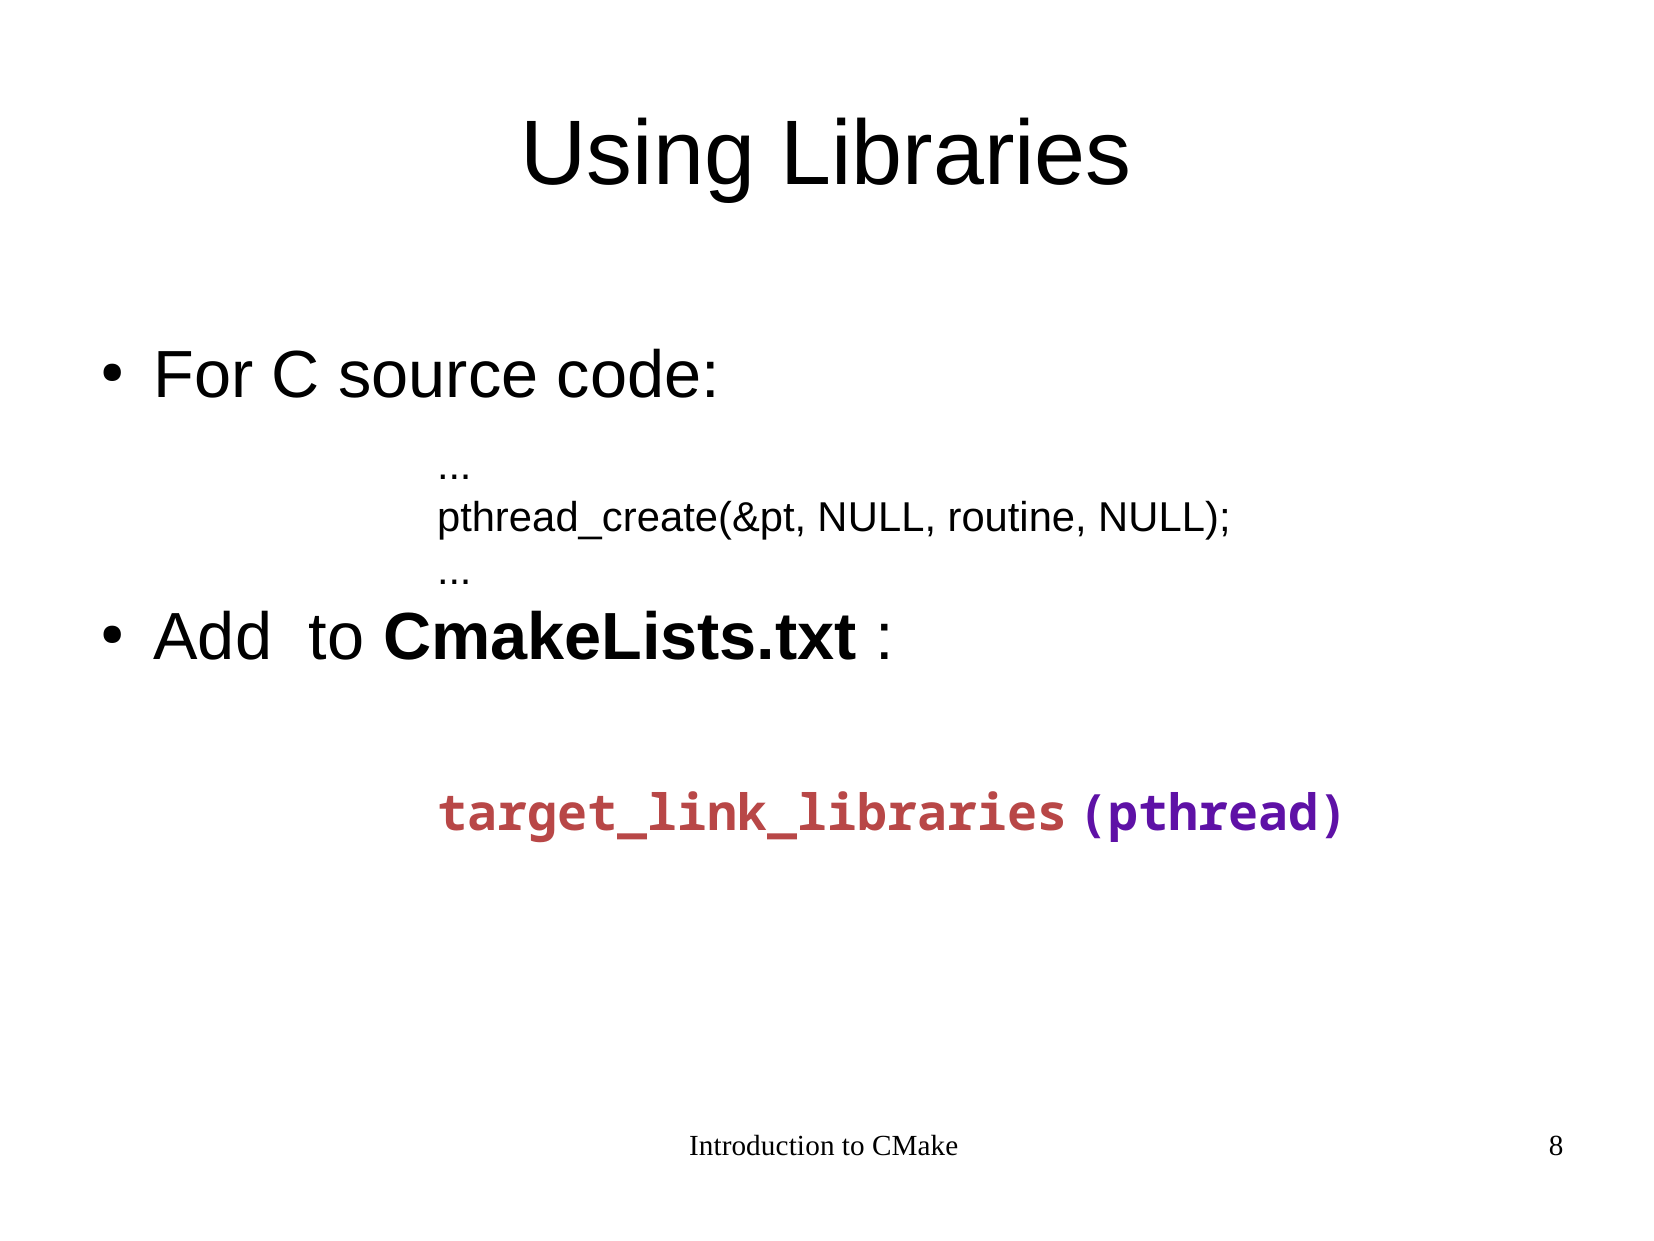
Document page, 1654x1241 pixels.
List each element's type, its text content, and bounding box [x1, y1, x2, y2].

title Using Libraries [82, 49, 1571, 257]
list For C source code: ... pthread_create(&pt, NULL, routine, NULL); ... Add to CmakeLists.txt : target_link_libraries (pthread) [82, 337, 1571, 1044]
